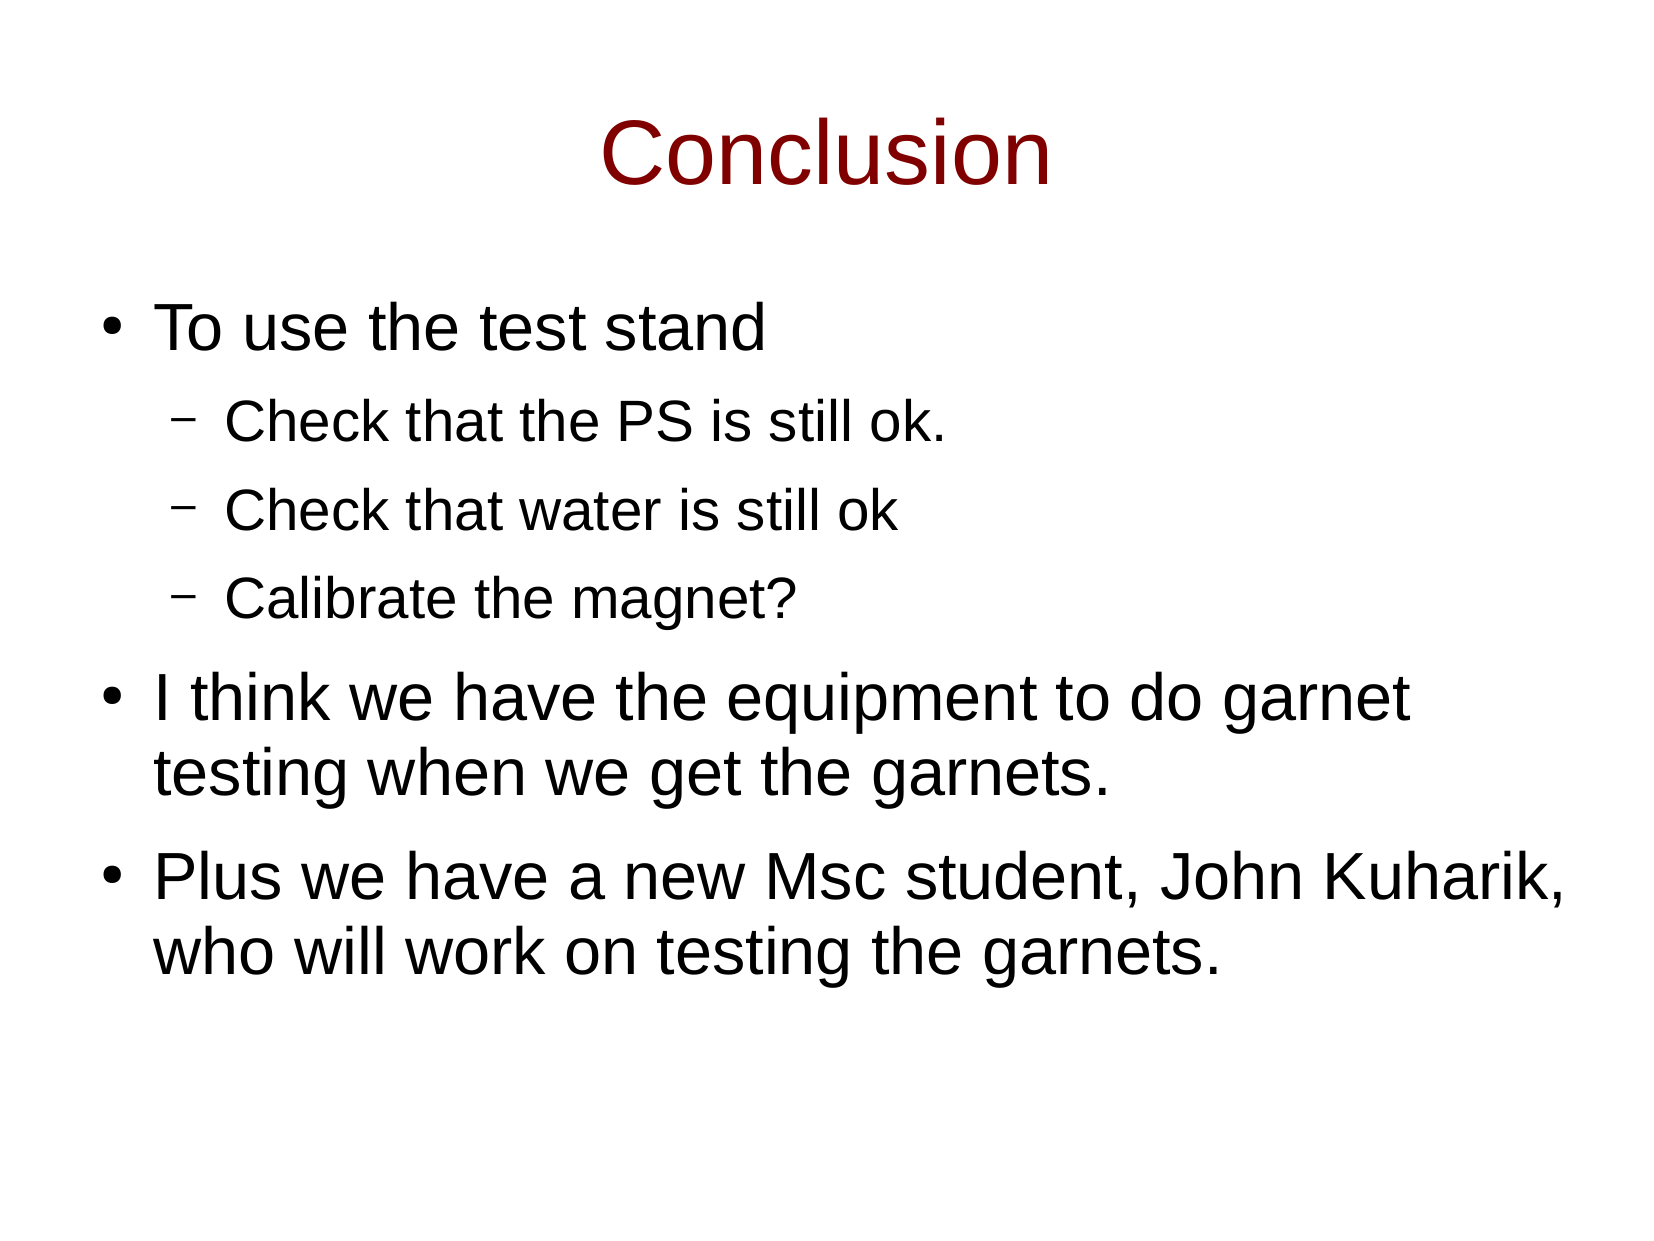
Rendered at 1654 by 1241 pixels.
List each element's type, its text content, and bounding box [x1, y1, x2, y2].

title Conclusion [82, 49, 1571, 257]
list To use the test stand Check that the PS is still ok. Check that water is still ok Calibrate the magnet? I think we have the equipment to do garnet testing when we get the garnets. Plus we have a new Msc student, John Kuharik, who will work on testing the garnets. [82, 290, 1571, 1010]
